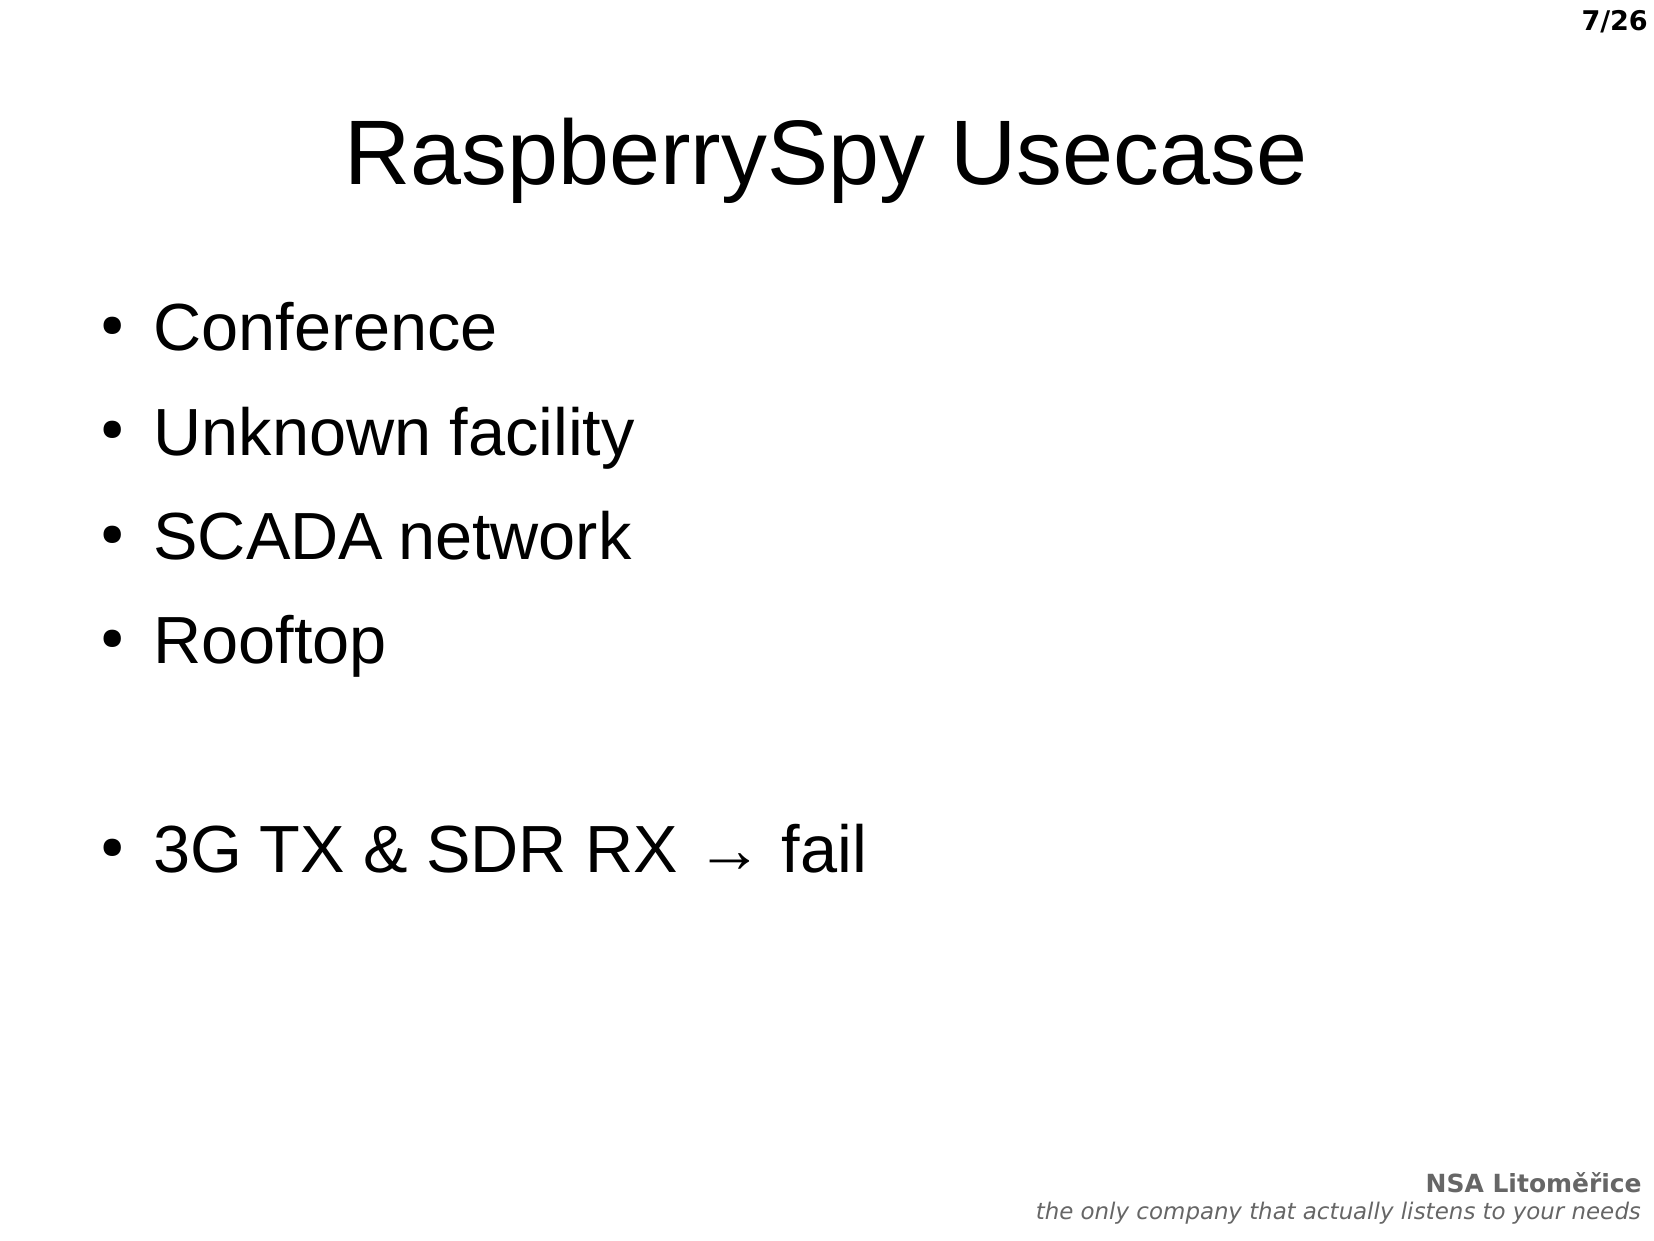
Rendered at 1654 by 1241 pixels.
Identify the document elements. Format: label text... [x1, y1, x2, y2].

list Conference Unknown facility SCADA network Rooftop 3G TX & SDR RX → fail [82, 290, 1571, 1170]
title RaspberrySpy Usecase [82, 49, 1571, 257]
